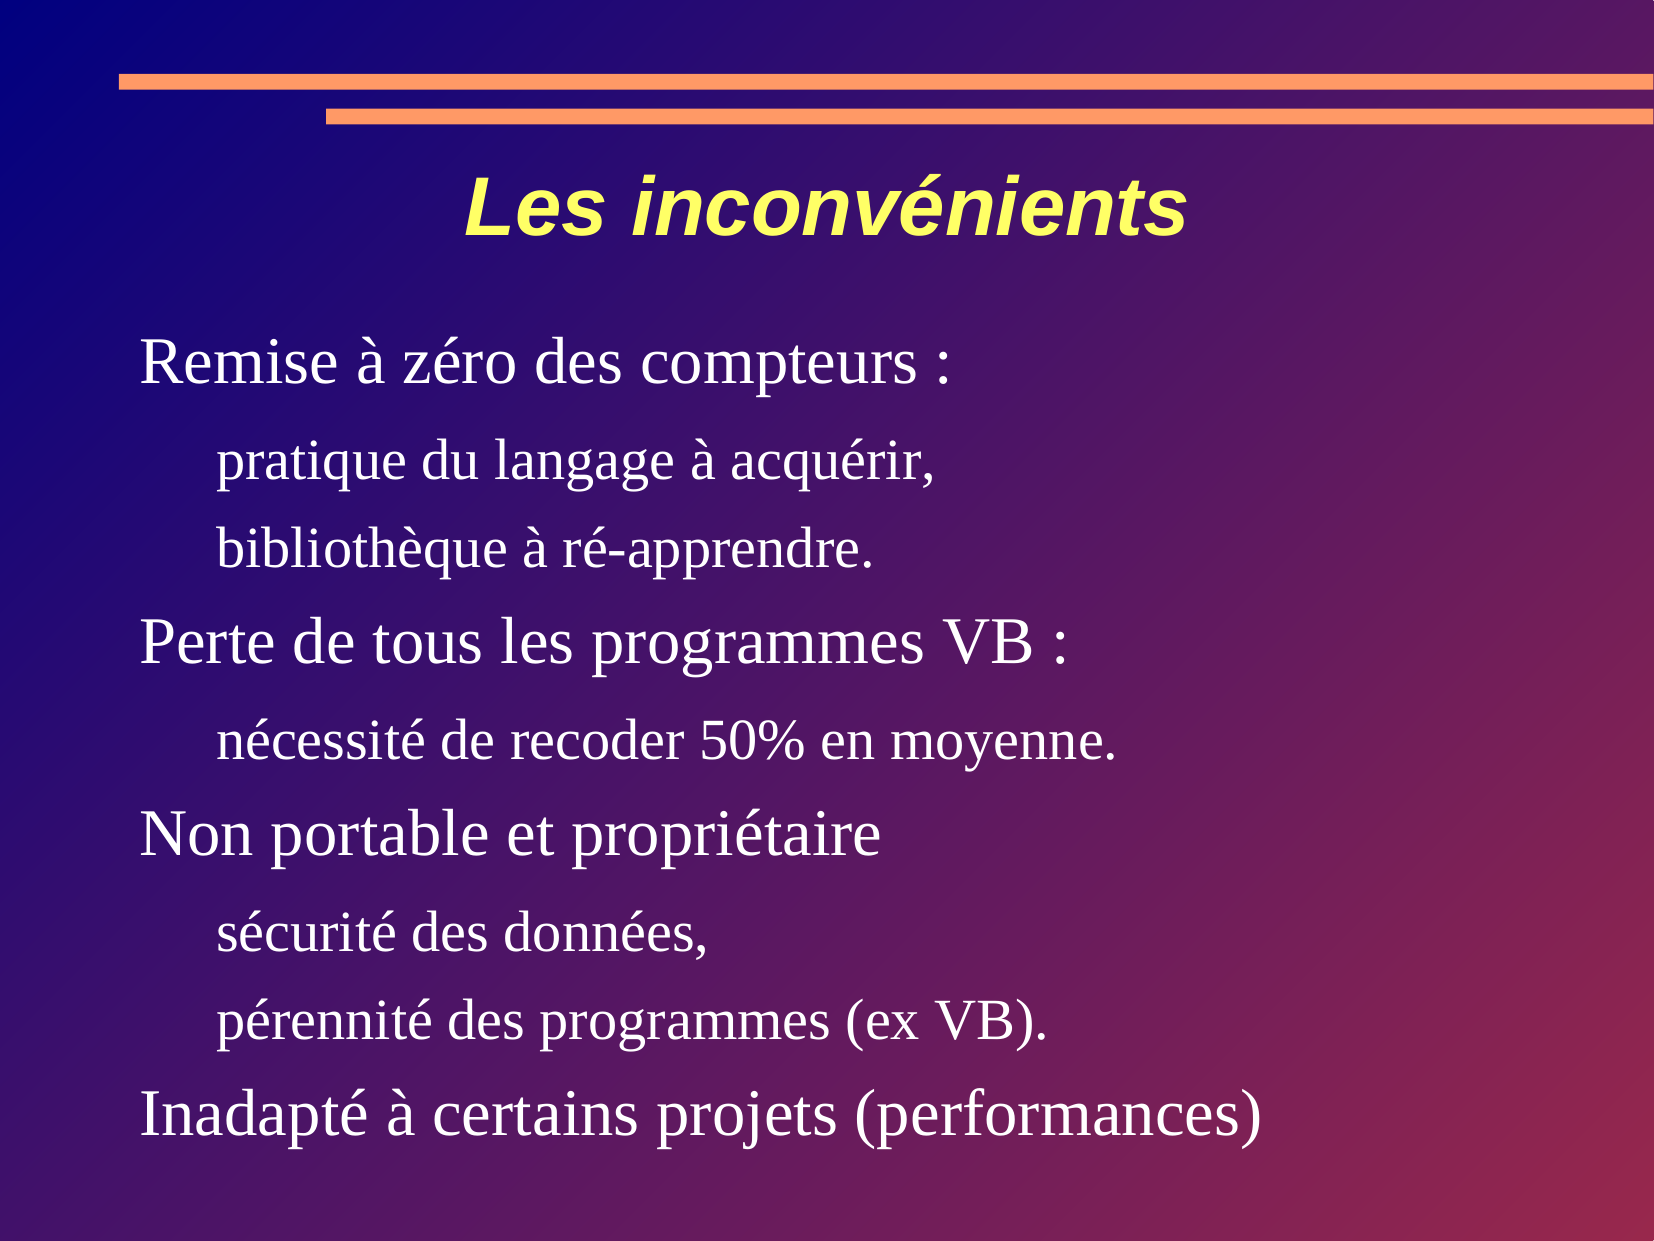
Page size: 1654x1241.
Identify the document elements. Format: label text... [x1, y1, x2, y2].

title Les inconvénients [121, 102, 1534, 311]
list Remise à zéro des compteurs : pratique du langage à acquérir, bibliothèque à ré-apprendre. Perte de tous les programmes VB : nécessité de recoder 50% en moyenne. Non portable et propriétaire sécurité des données, pérennité des programmes (ex VB). Inadapté à certains projets (performances) [121, 324, 1534, 1166]
